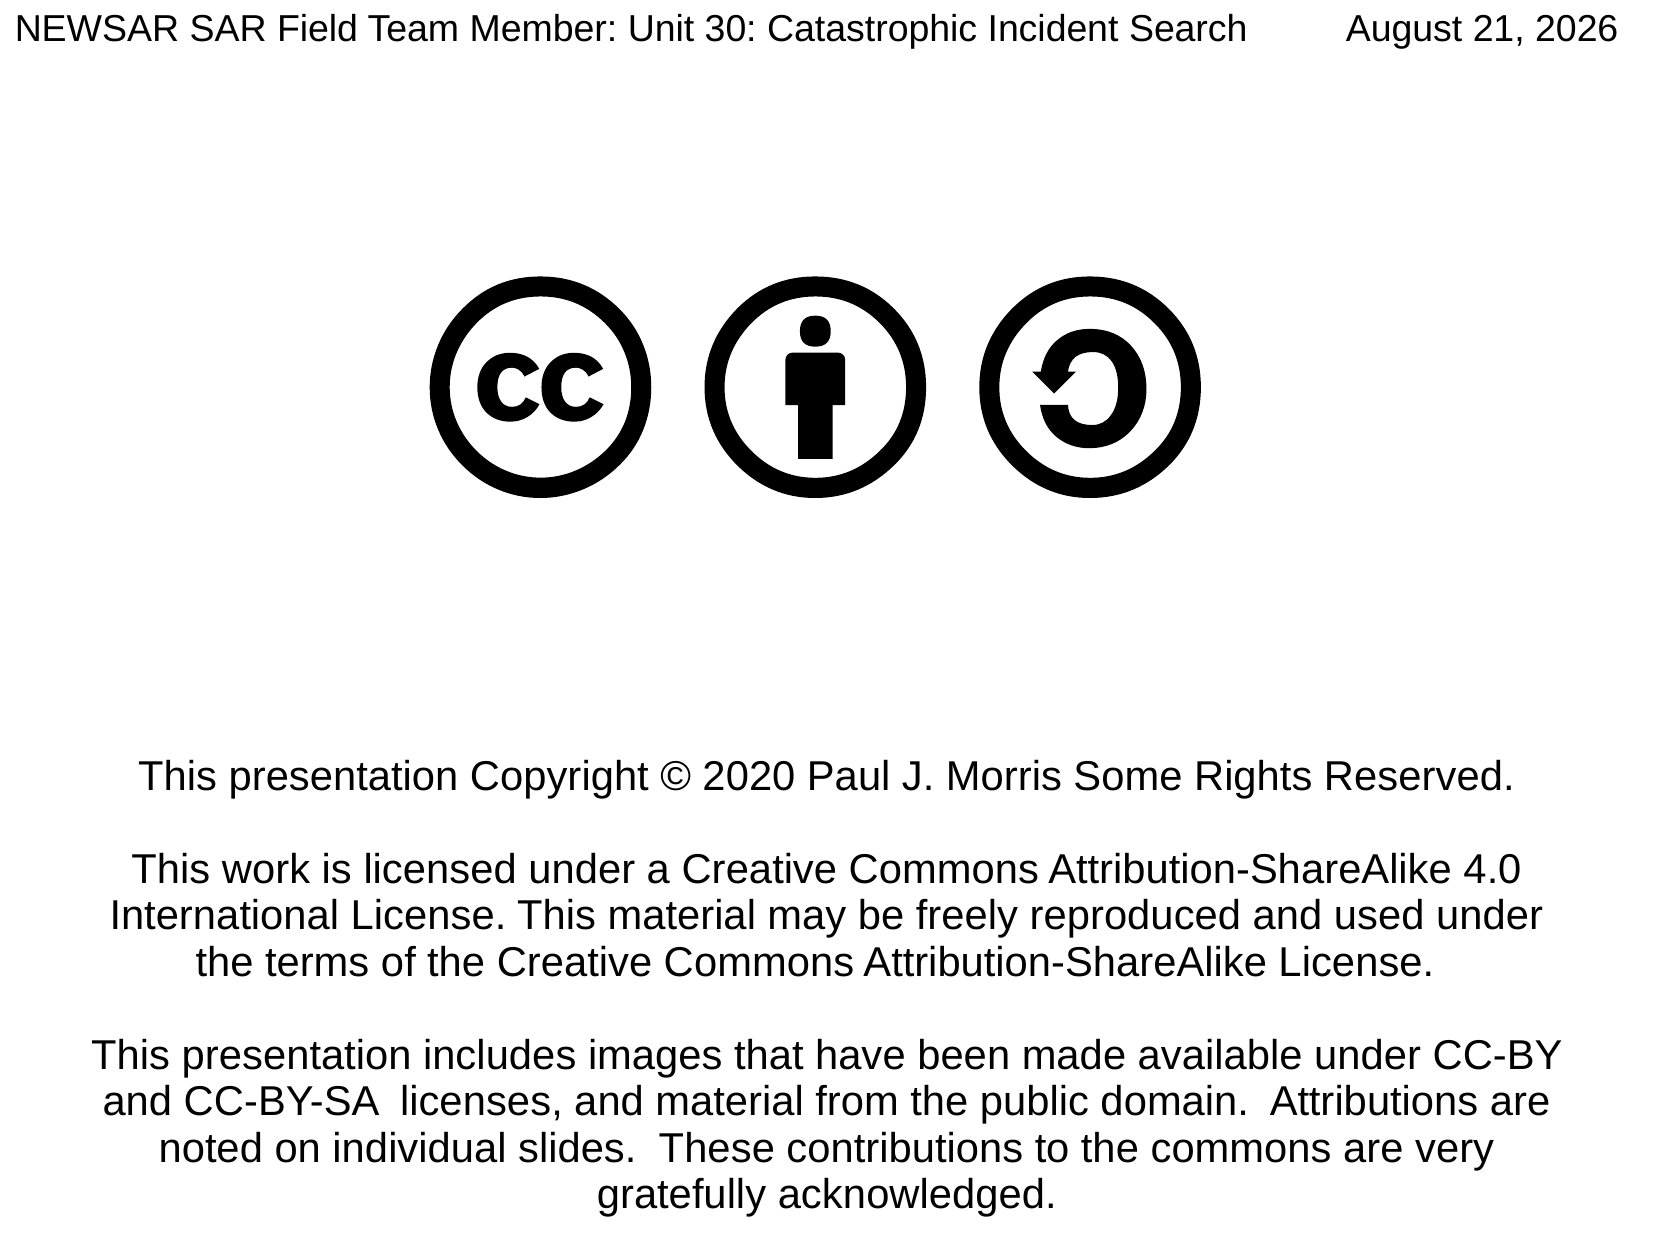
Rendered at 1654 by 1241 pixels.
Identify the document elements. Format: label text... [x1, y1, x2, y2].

picture [702, 274, 928, 500]
picture [977, 274, 1203, 500]
text_box NEWSAR SAR Field Team Member: Unit 30: Catastrophic Incident Search [0, 0, 1212, 57]
text_box February 19, 2020 [1212, 0, 1633, 57]
picture [427, 274, 653, 500]
text_box This presentation Copyright © 2020 Paul J. Morris Some Rights Reserved. This work is licensed under a Creative Commons Attribution-ShareAlike 4.0 International License. This material may be freely reproduced and used under the terms of the Creative Commons Attribution-ShareAlike License. This presentation includes images that have been made available under CC-BY and CC-BY-SA licenses, and material from the public domain. Attributions are noted on individual slides. These contributions to the commons are very gratefully acknowledged. [82, 739, 1571, 1231]
